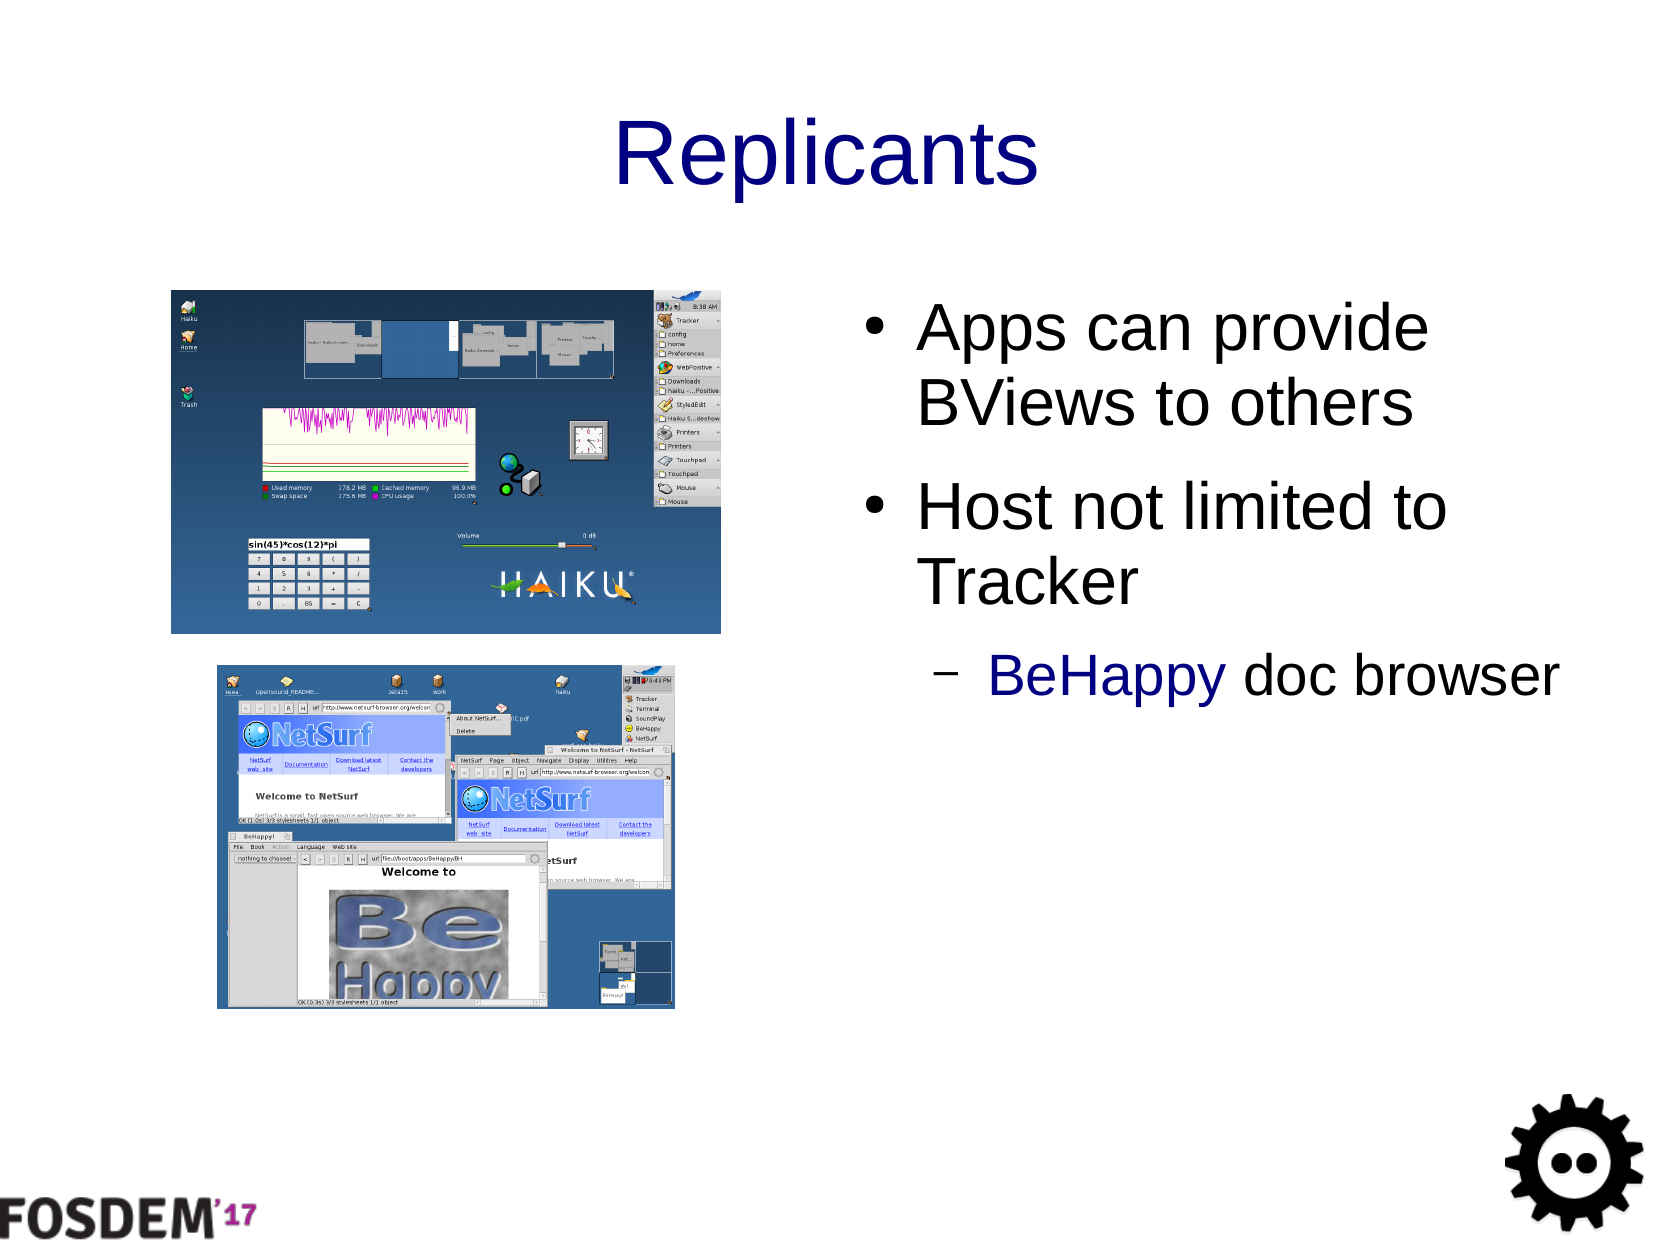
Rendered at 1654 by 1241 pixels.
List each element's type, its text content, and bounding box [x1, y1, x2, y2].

picture [217, 665, 675, 1009]
list Apps can provide BViews to others Host not limited to Tracker BeHappy doc browser [845, 290, 1572, 1010]
picture [1505, 1094, 1648, 1235]
picture [0, 1196, 258, 1241]
title Replicants [82, 49, 1571, 257]
picture [171, 290, 721, 634]
